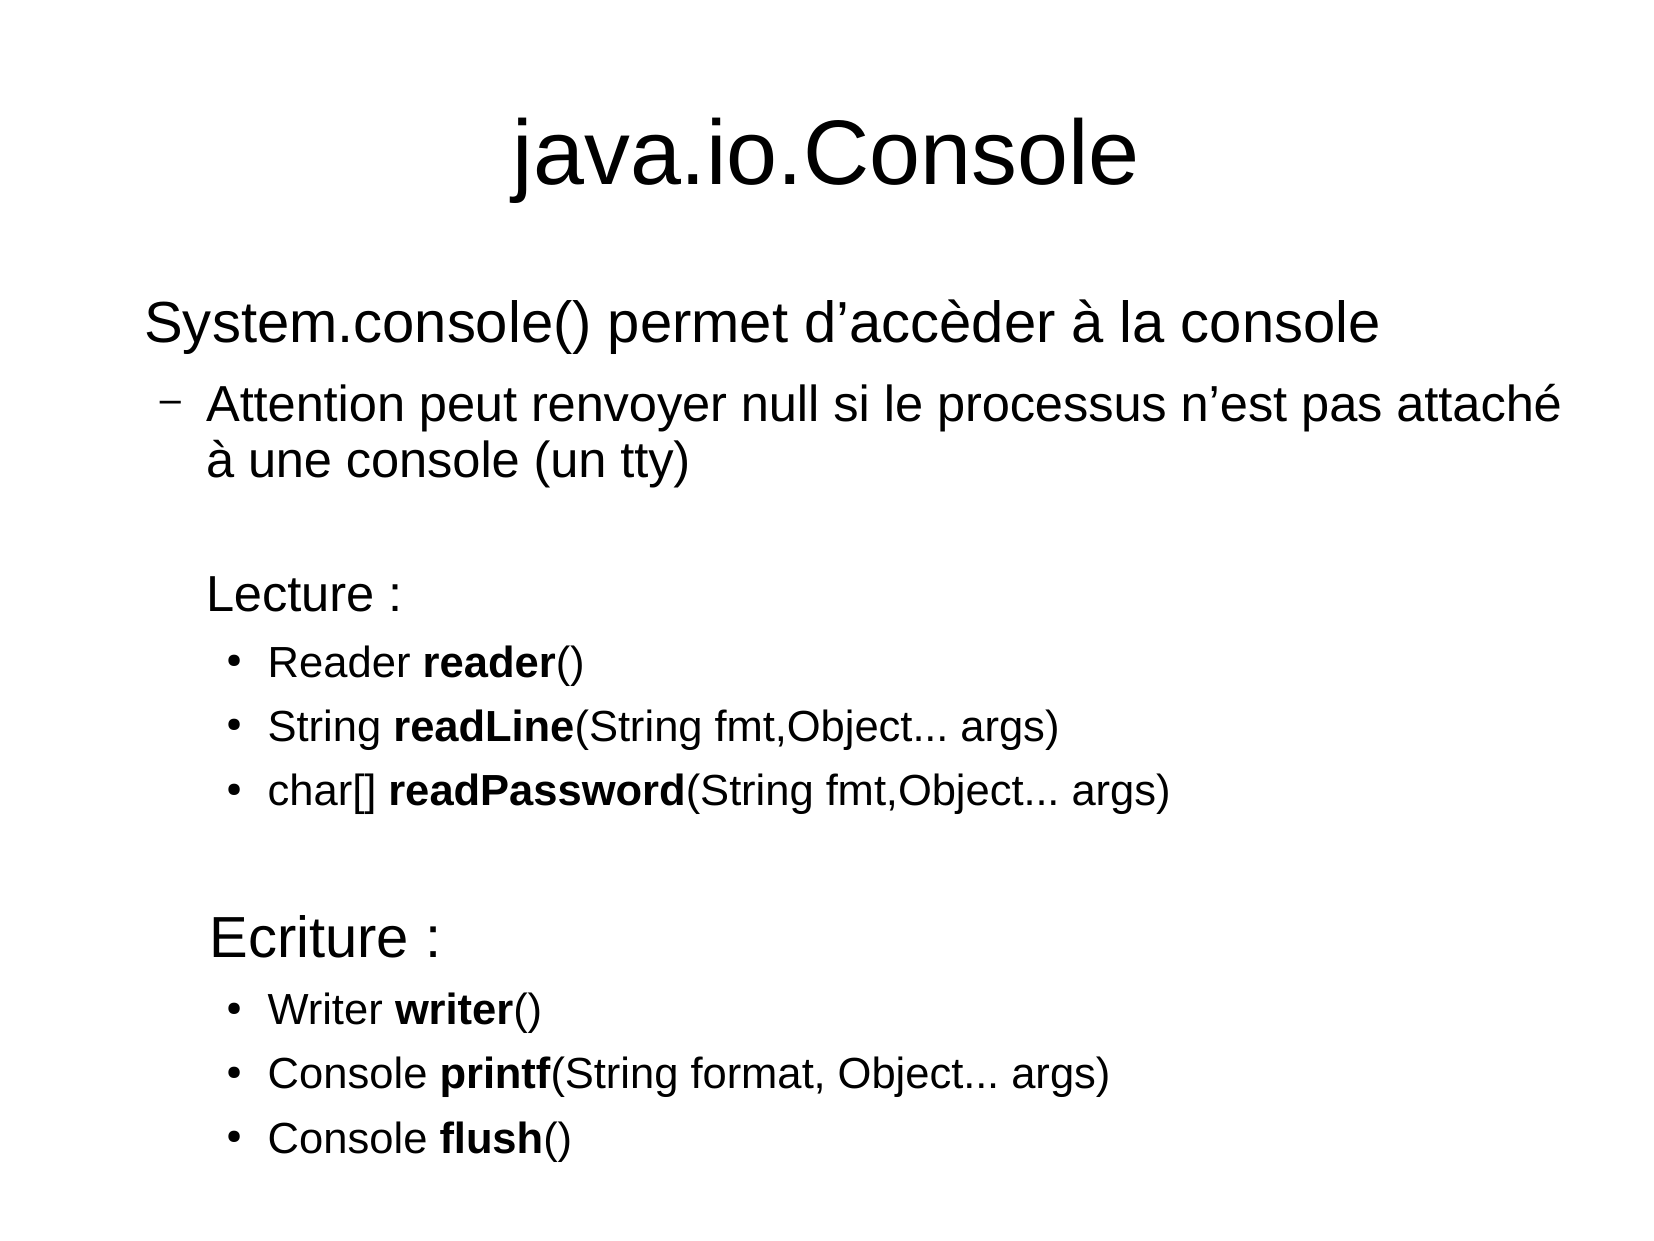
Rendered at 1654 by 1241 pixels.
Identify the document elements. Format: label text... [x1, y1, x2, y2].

list System.console() permet d’accèder à la console Attention peut renvoyer null si le processus n’est pas attaché à une console (un tty) Lecture : Reader reader() String readLine(String fmt,Object... args) char[] readPassword(String fmt,Object... args) Ecriture : Writer writer() Console printf(String format, Object... args) Console flush() [82, 290, 1571, 1171]
title java.io.Console [82, 49, 1571, 257]
